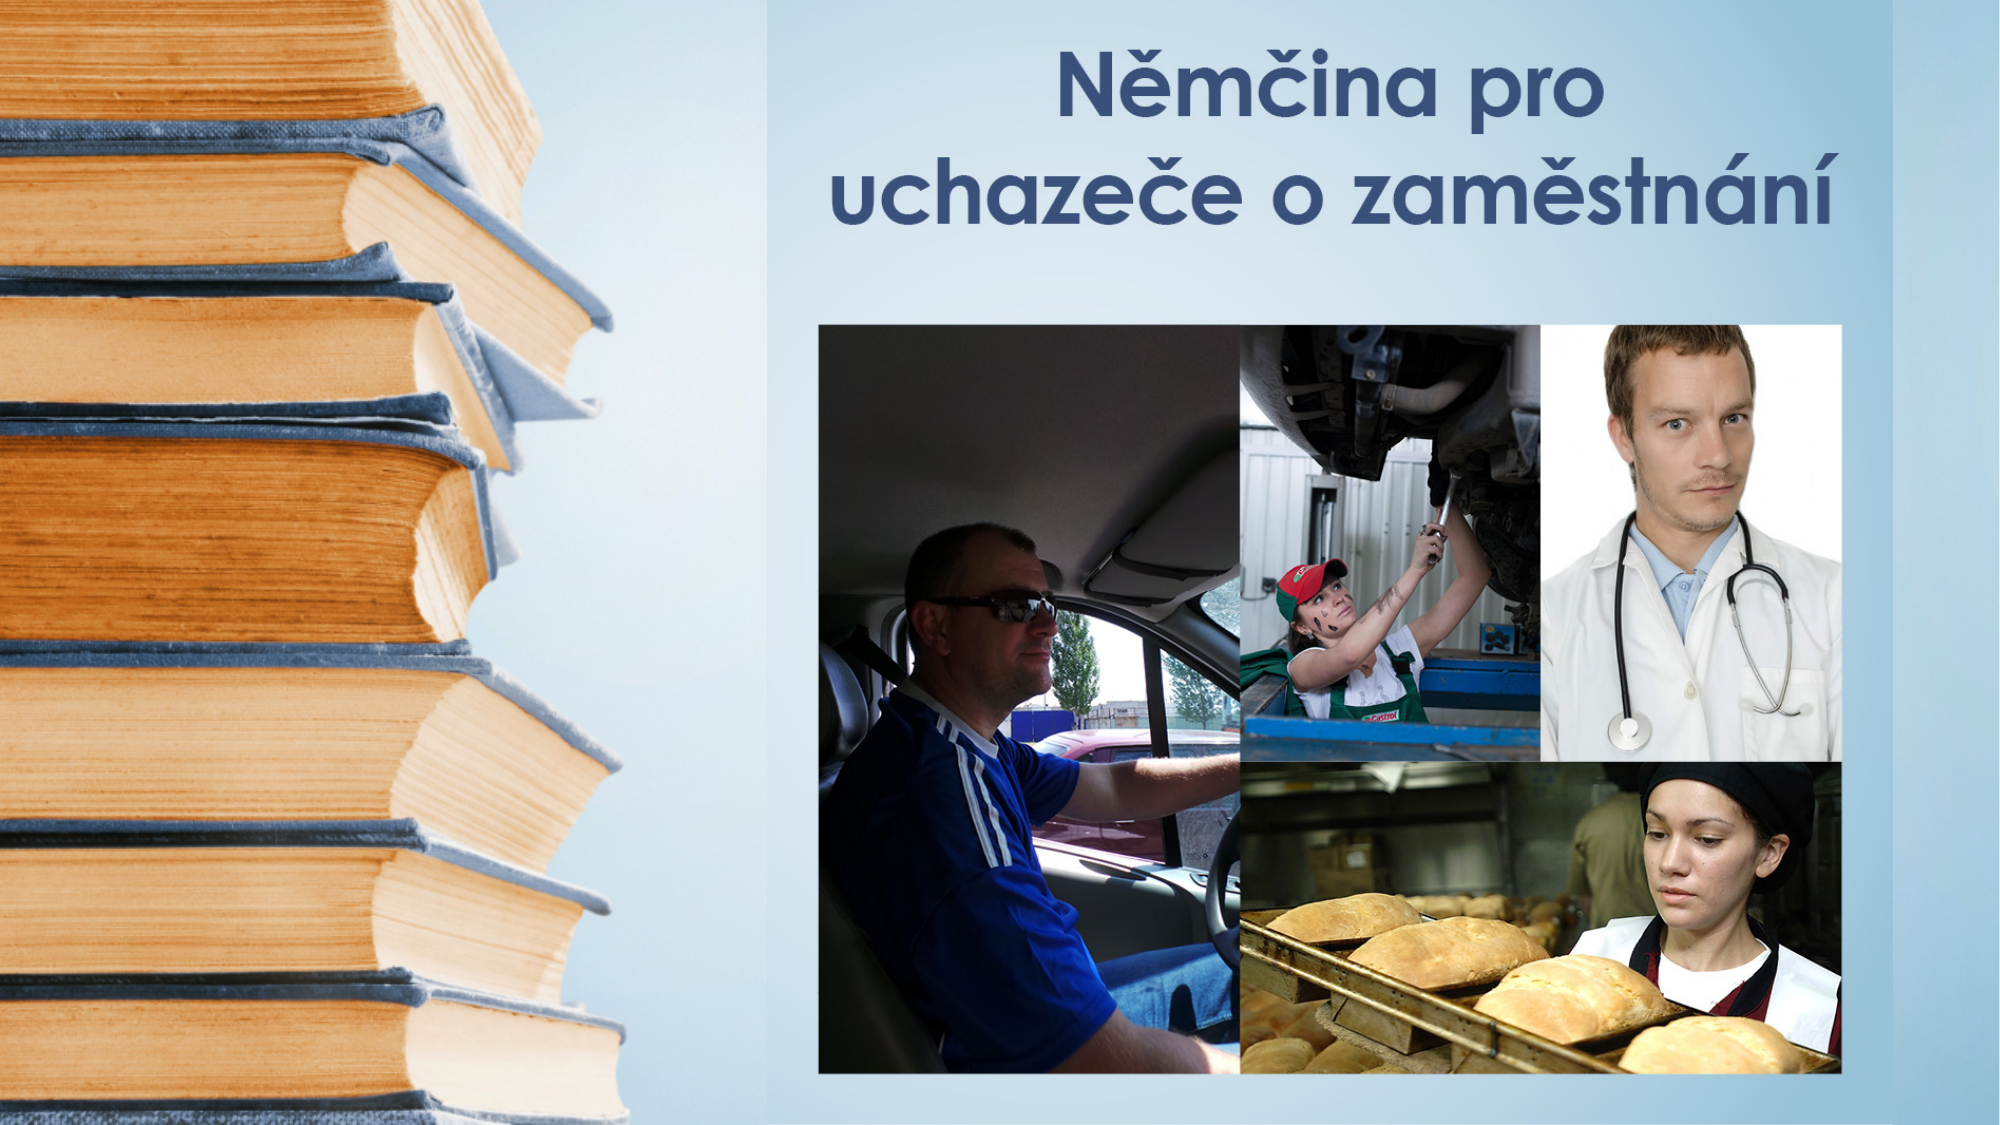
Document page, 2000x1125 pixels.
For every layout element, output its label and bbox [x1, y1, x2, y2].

picture [767, 0, 1893, 1125]
